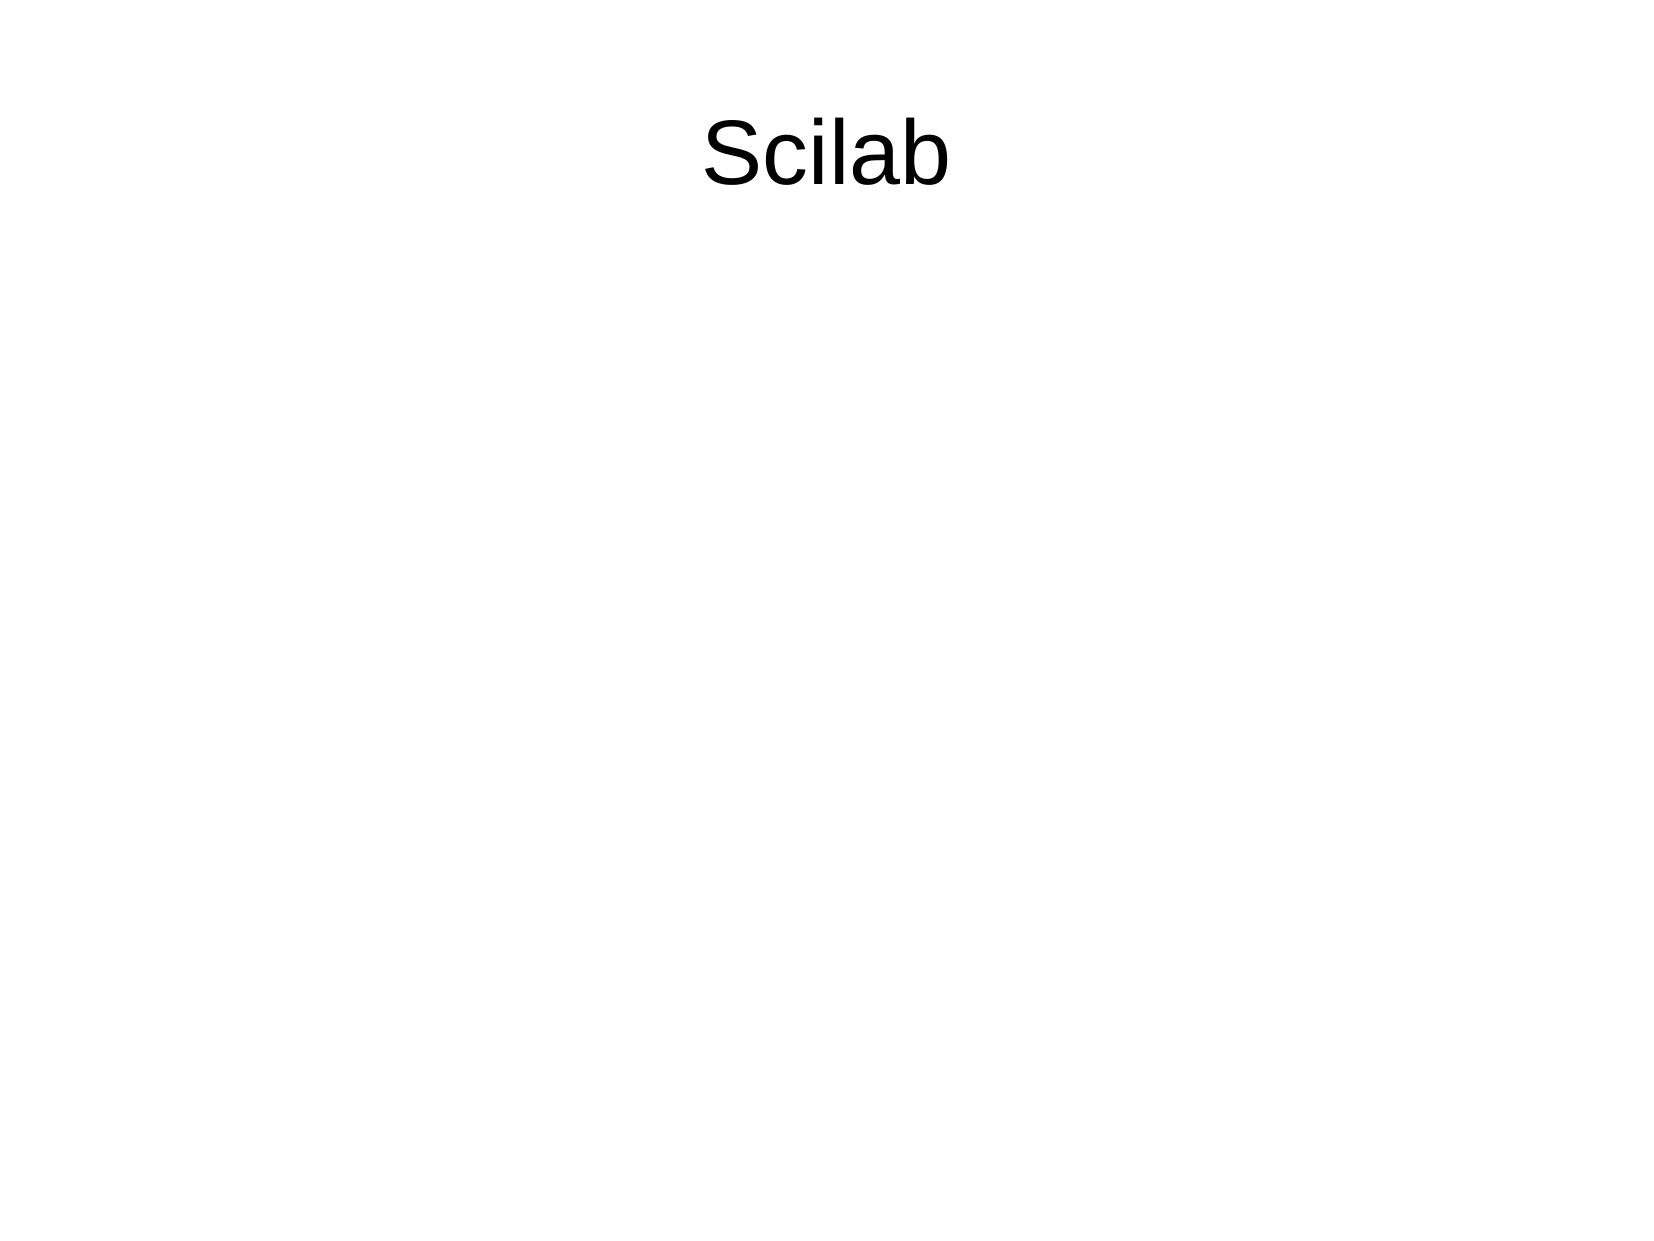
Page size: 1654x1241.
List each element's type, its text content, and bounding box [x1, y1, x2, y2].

title Scilab [82, 49, 1571, 257]
